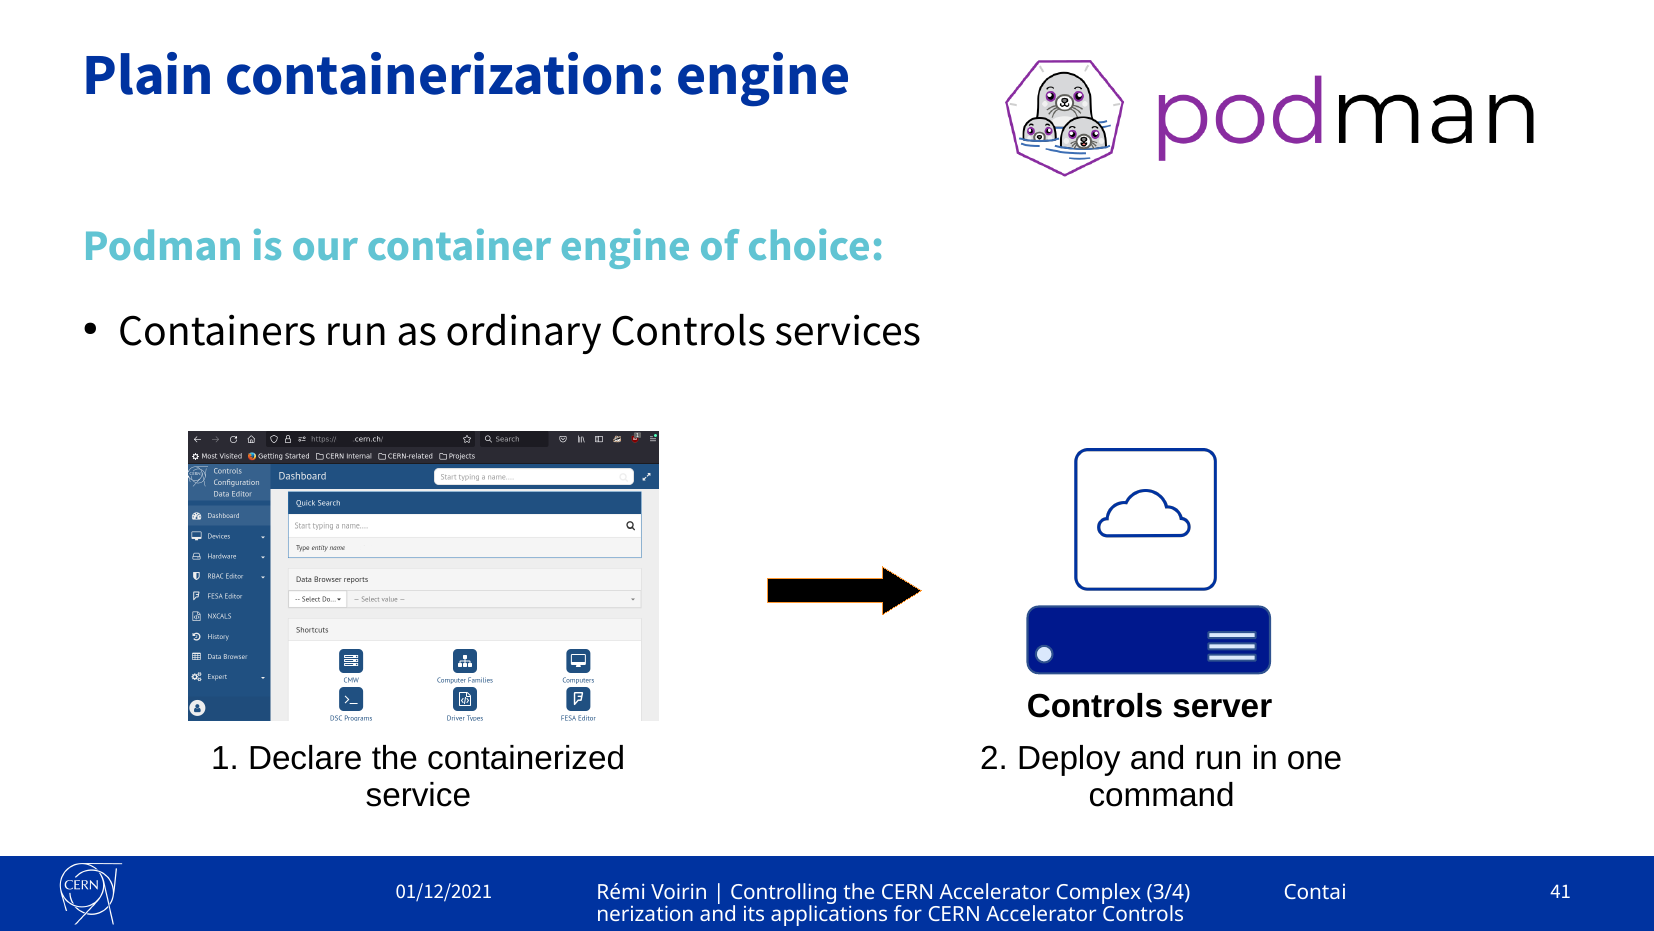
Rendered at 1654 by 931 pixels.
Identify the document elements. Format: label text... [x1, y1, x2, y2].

picture [56, 859, 127, 928]
title Plain containerization: engine [82, 37, 1571, 193]
text_box 1. Declare the containerized service [188, 732, 648, 822]
text_box Controls server [1012, 680, 1288, 732]
list Podman is our container engine of choice: Containers run as ordinary Controls services [82, 217, 1536, 758]
picture [1074, 448, 1217, 591]
picture [188, 431, 659, 721]
text_box 2. Deploy and run in one command [953, 732, 1370, 822]
text_box [767, 566, 922, 615]
text_box [1027, 606, 1270, 674]
picture [992, 47, 1546, 189]
